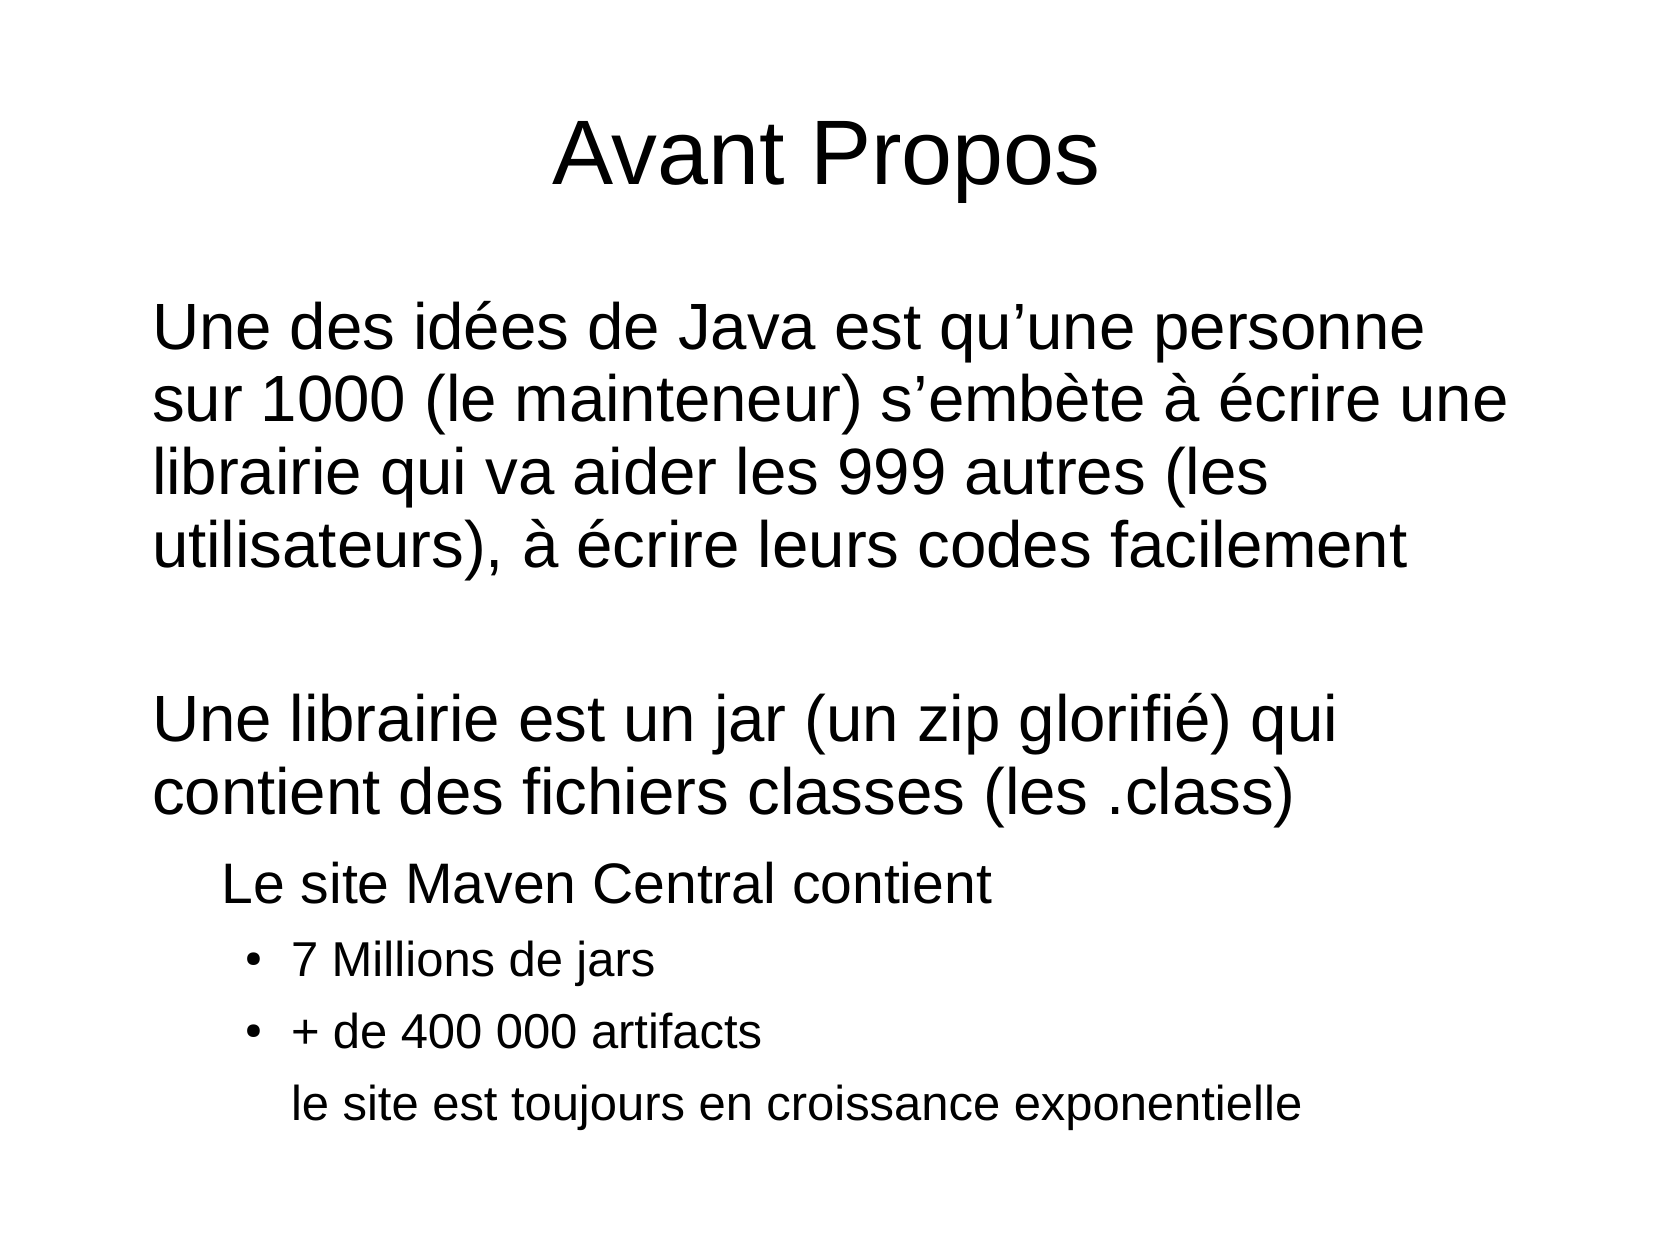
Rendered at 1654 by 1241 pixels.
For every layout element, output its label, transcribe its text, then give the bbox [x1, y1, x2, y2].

title Avant Propos [82, 49, 1571, 257]
list Une des idées de Java est qu’une personne sur 1000 (le mainteneur) s’embète à écrire une librairie qui va aider les 999 autres (les utilisateurs), à écrire leurs codes facilement Une librairie est un jar (un zip glorifié) qui contient des fichiers classes (les .class) Le site Maven Central contient 7 Millions de jars + de 400 000 artifacts le site est toujours en croissance exponentielle [82, 290, 1571, 1141]
